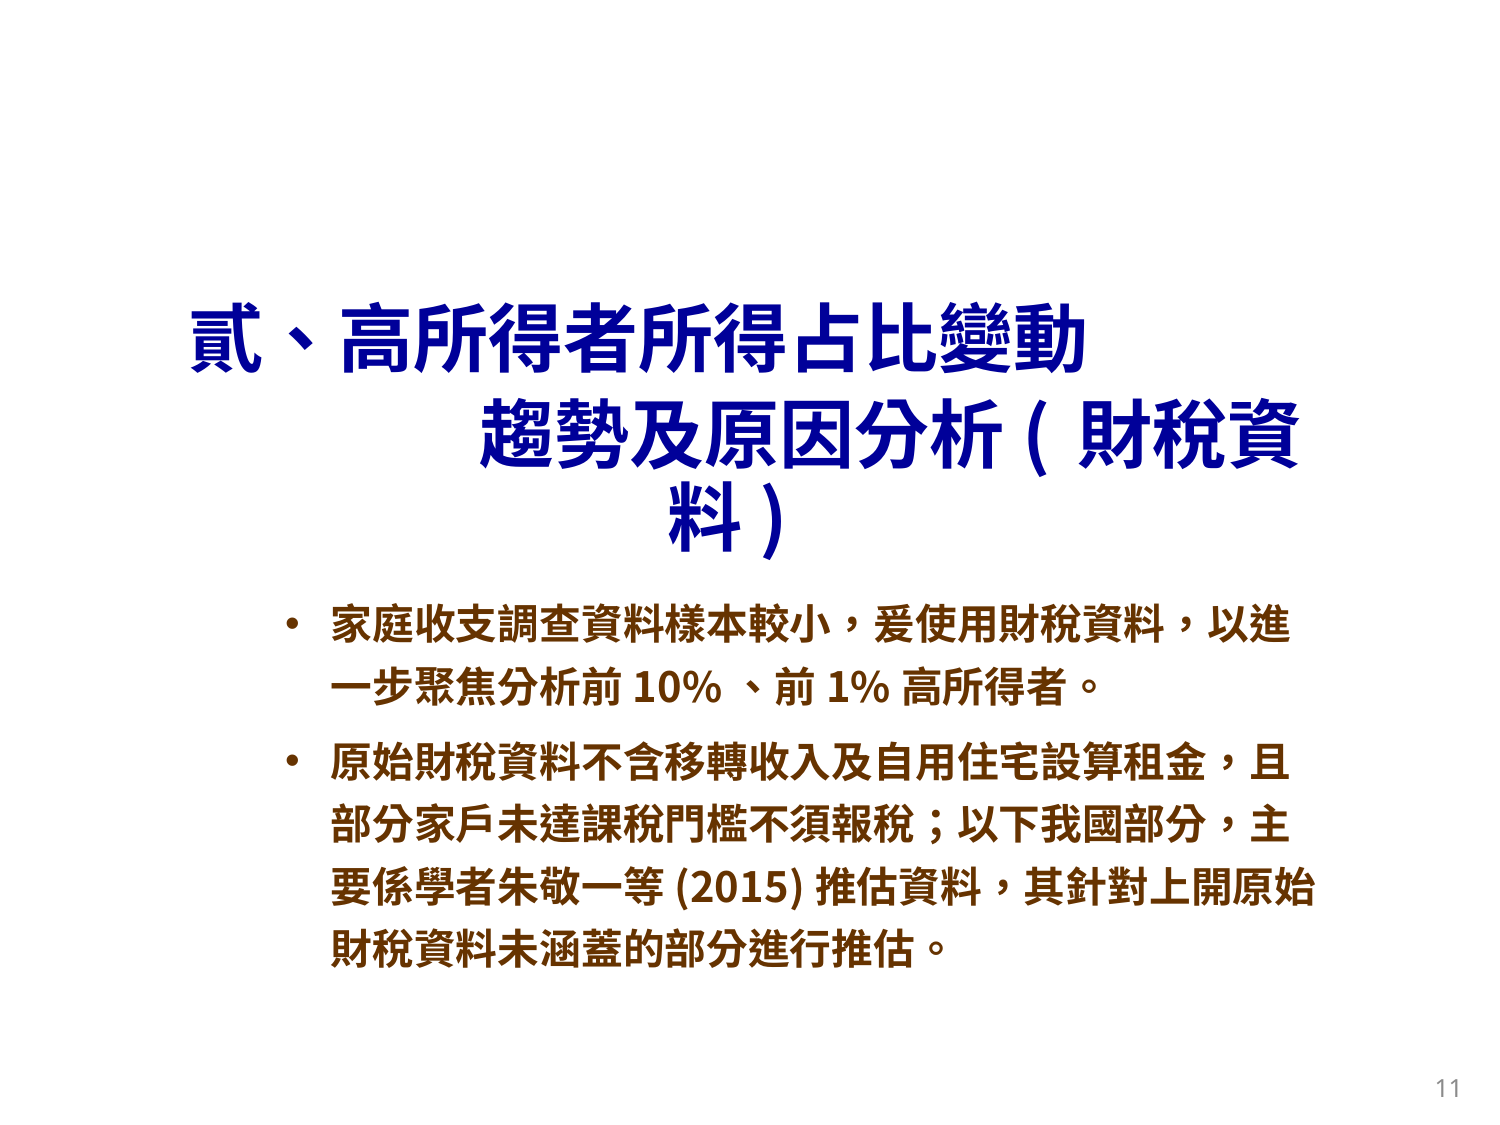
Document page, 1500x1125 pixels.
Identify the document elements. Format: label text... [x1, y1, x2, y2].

list 貳、高所得者所得占比變動 趨勢及原因分析(財稅資料) 家庭收支調查資料樣本較小，爰使用財稅資料，以進一步聚焦分析前10%、前1%高所得者。 原始財稅資料不含移轉收入及自用住宅設算租金，且部分家戶未達課稅門檻不須報稅；以下我國部分，主要係學者朱敬一等(2015)推估資料，其針對上開原始財稅資料未涵蓋的部分進行推估。 [123, 290, 1341, 882]
slide_number <編號> [1128, 1059, 1478, 1120]
